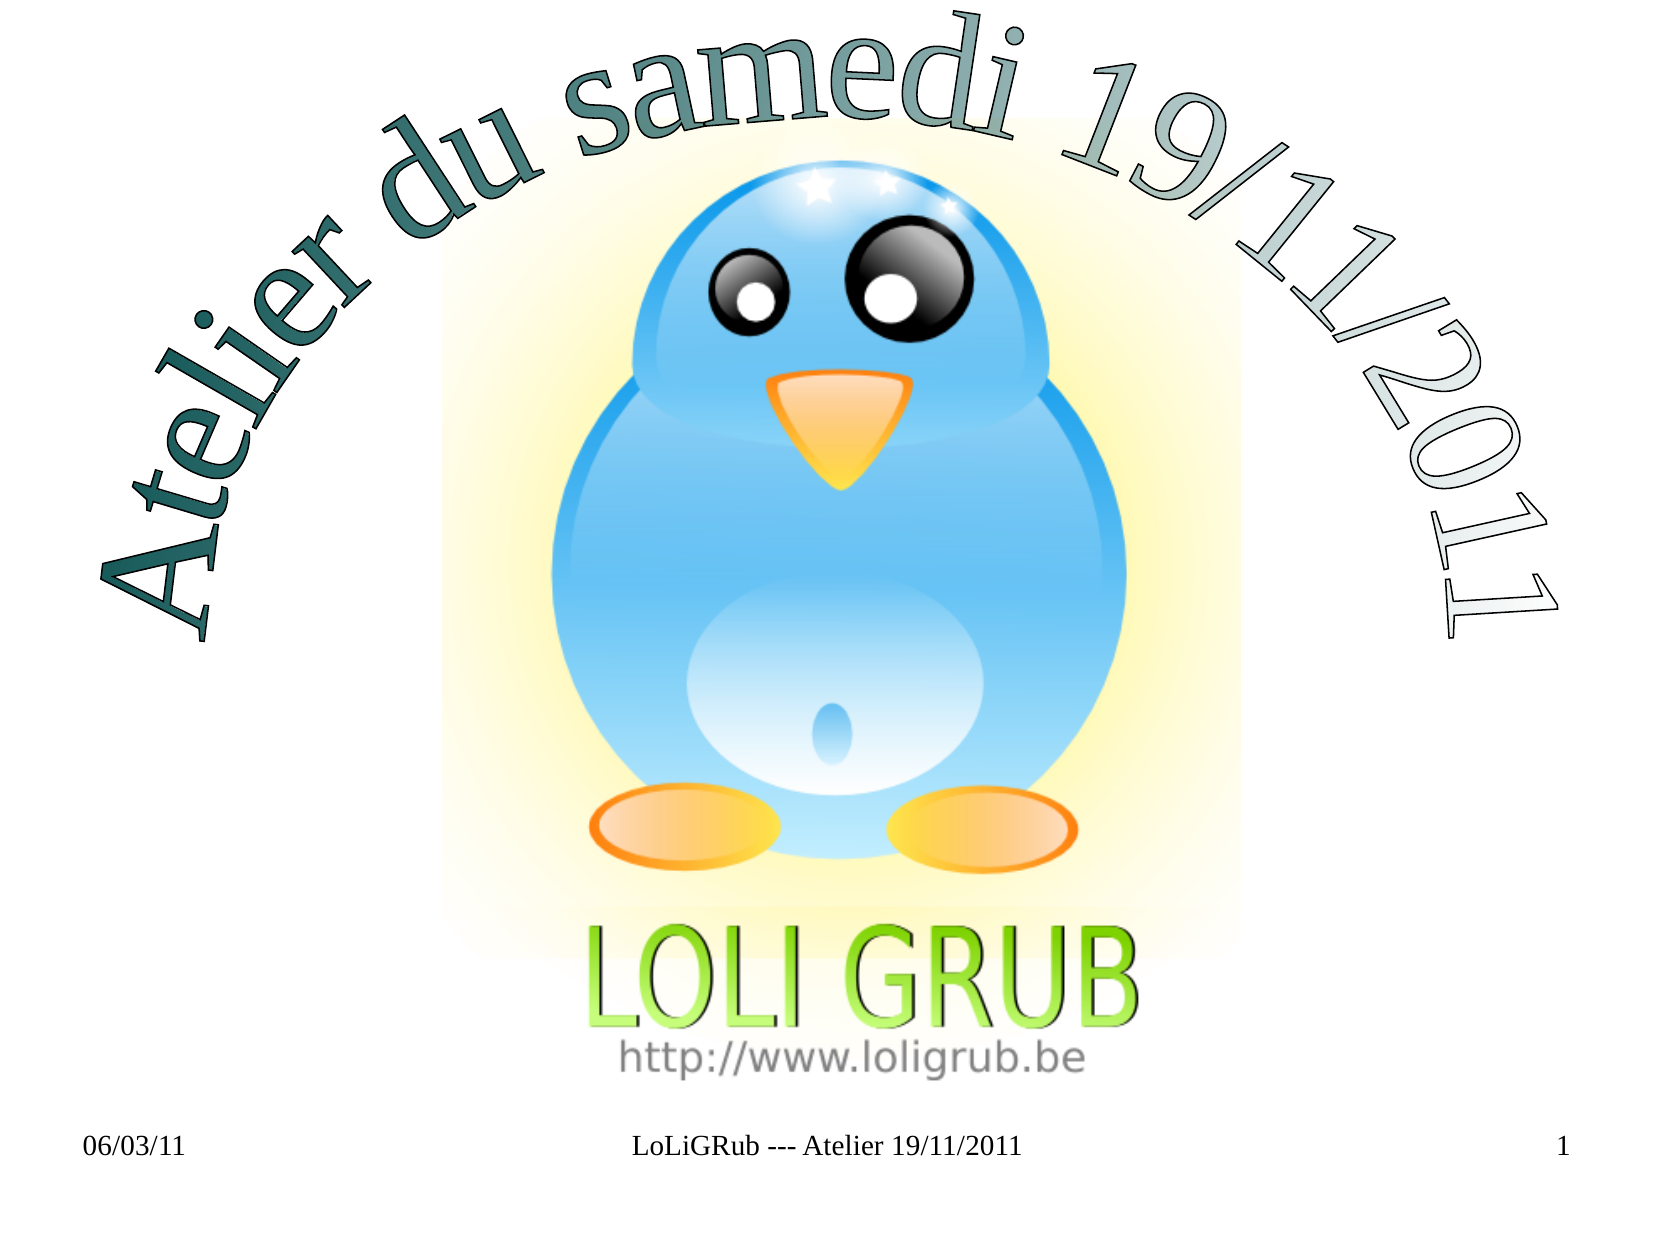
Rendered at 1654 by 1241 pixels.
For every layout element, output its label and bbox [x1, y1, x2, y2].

picture [442, 118, 1241, 1122]
picture [964, 118, 989, 129]
picture [442, 118, 518, 186]
picture [694, 118, 713, 122]
picture [442, 199, 450, 219]
picture [650, 118, 680, 127]
picture [1169, 118, 1214, 156]
